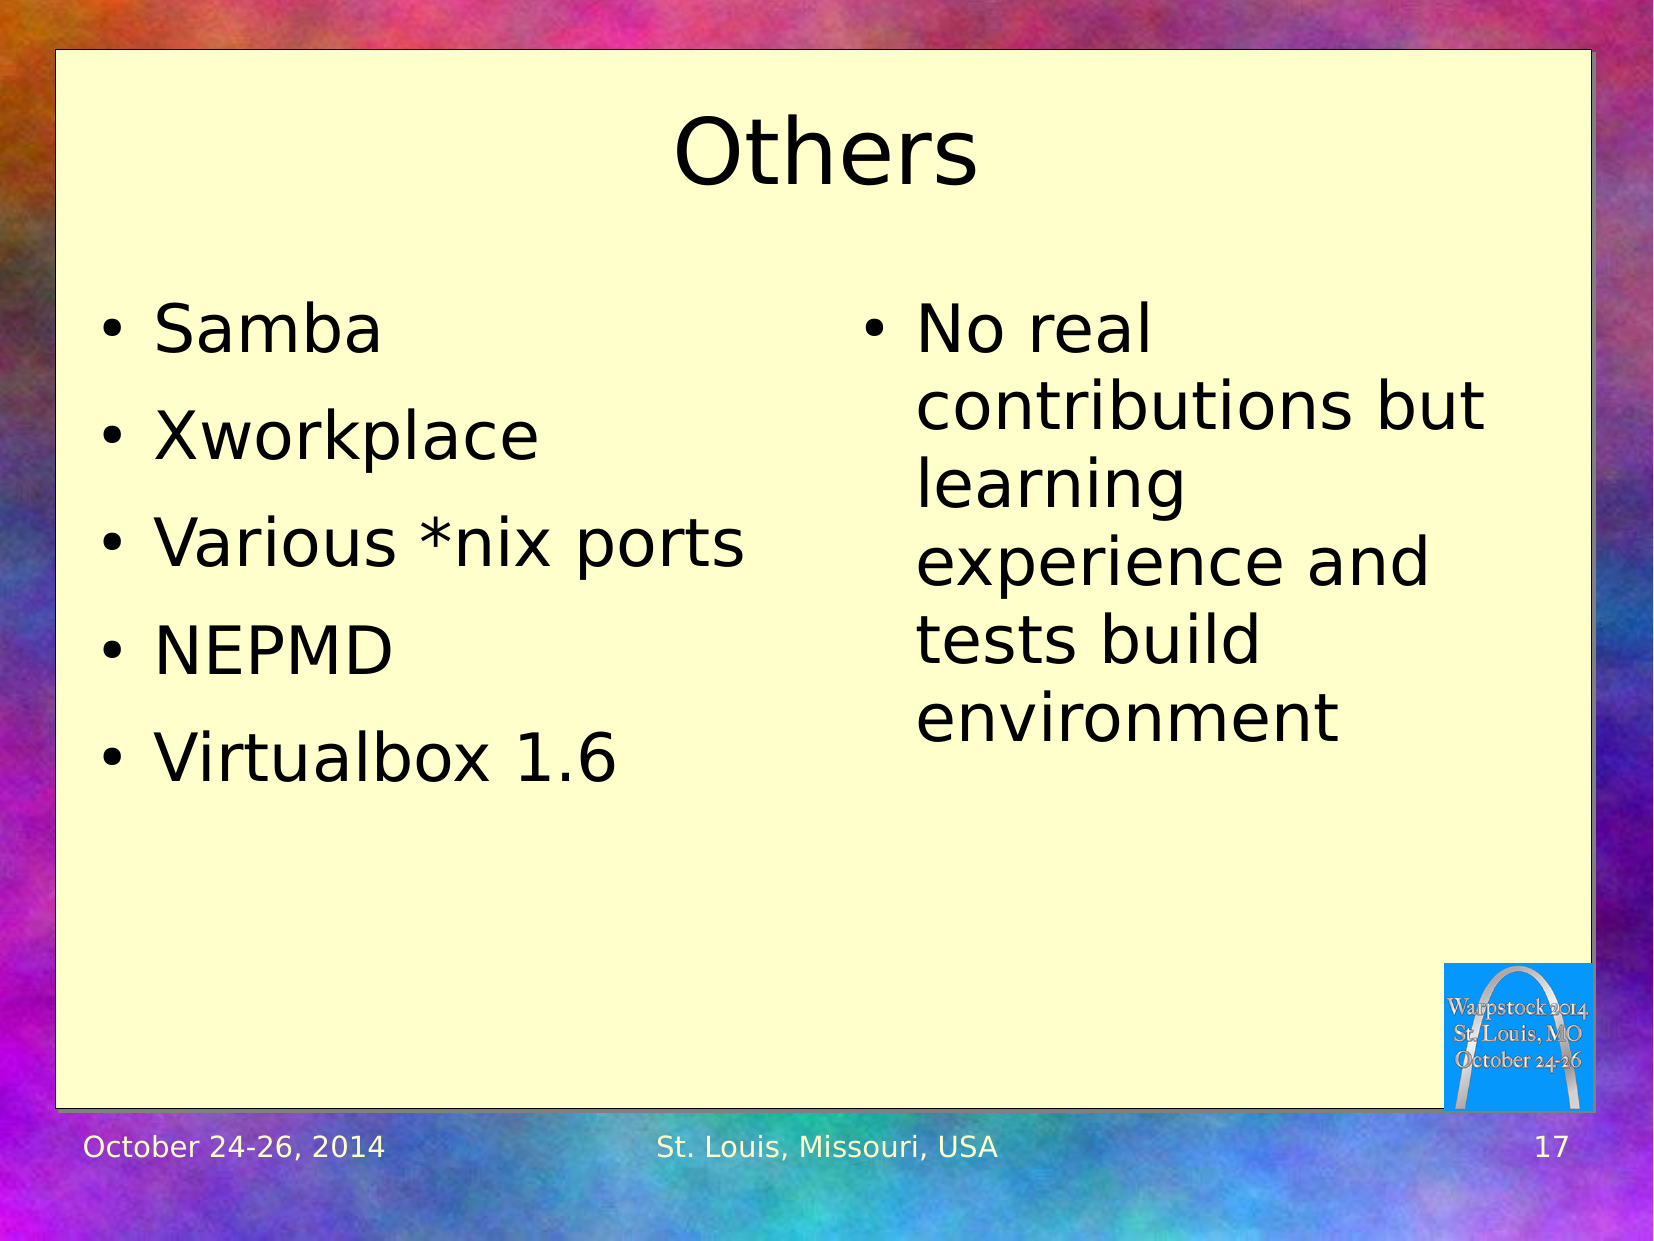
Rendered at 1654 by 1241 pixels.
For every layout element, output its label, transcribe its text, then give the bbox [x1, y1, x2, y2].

picture [0, 0, 1654, 1241]
list No real contributions but learning experience and tests build environment [844, 290, 1571, 1109]
list Samba Xworkplace Various *nix ports NEPMD Virtualbox 1.6 [82, 290, 809, 1109]
title Others [82, 49, 1571, 257]
